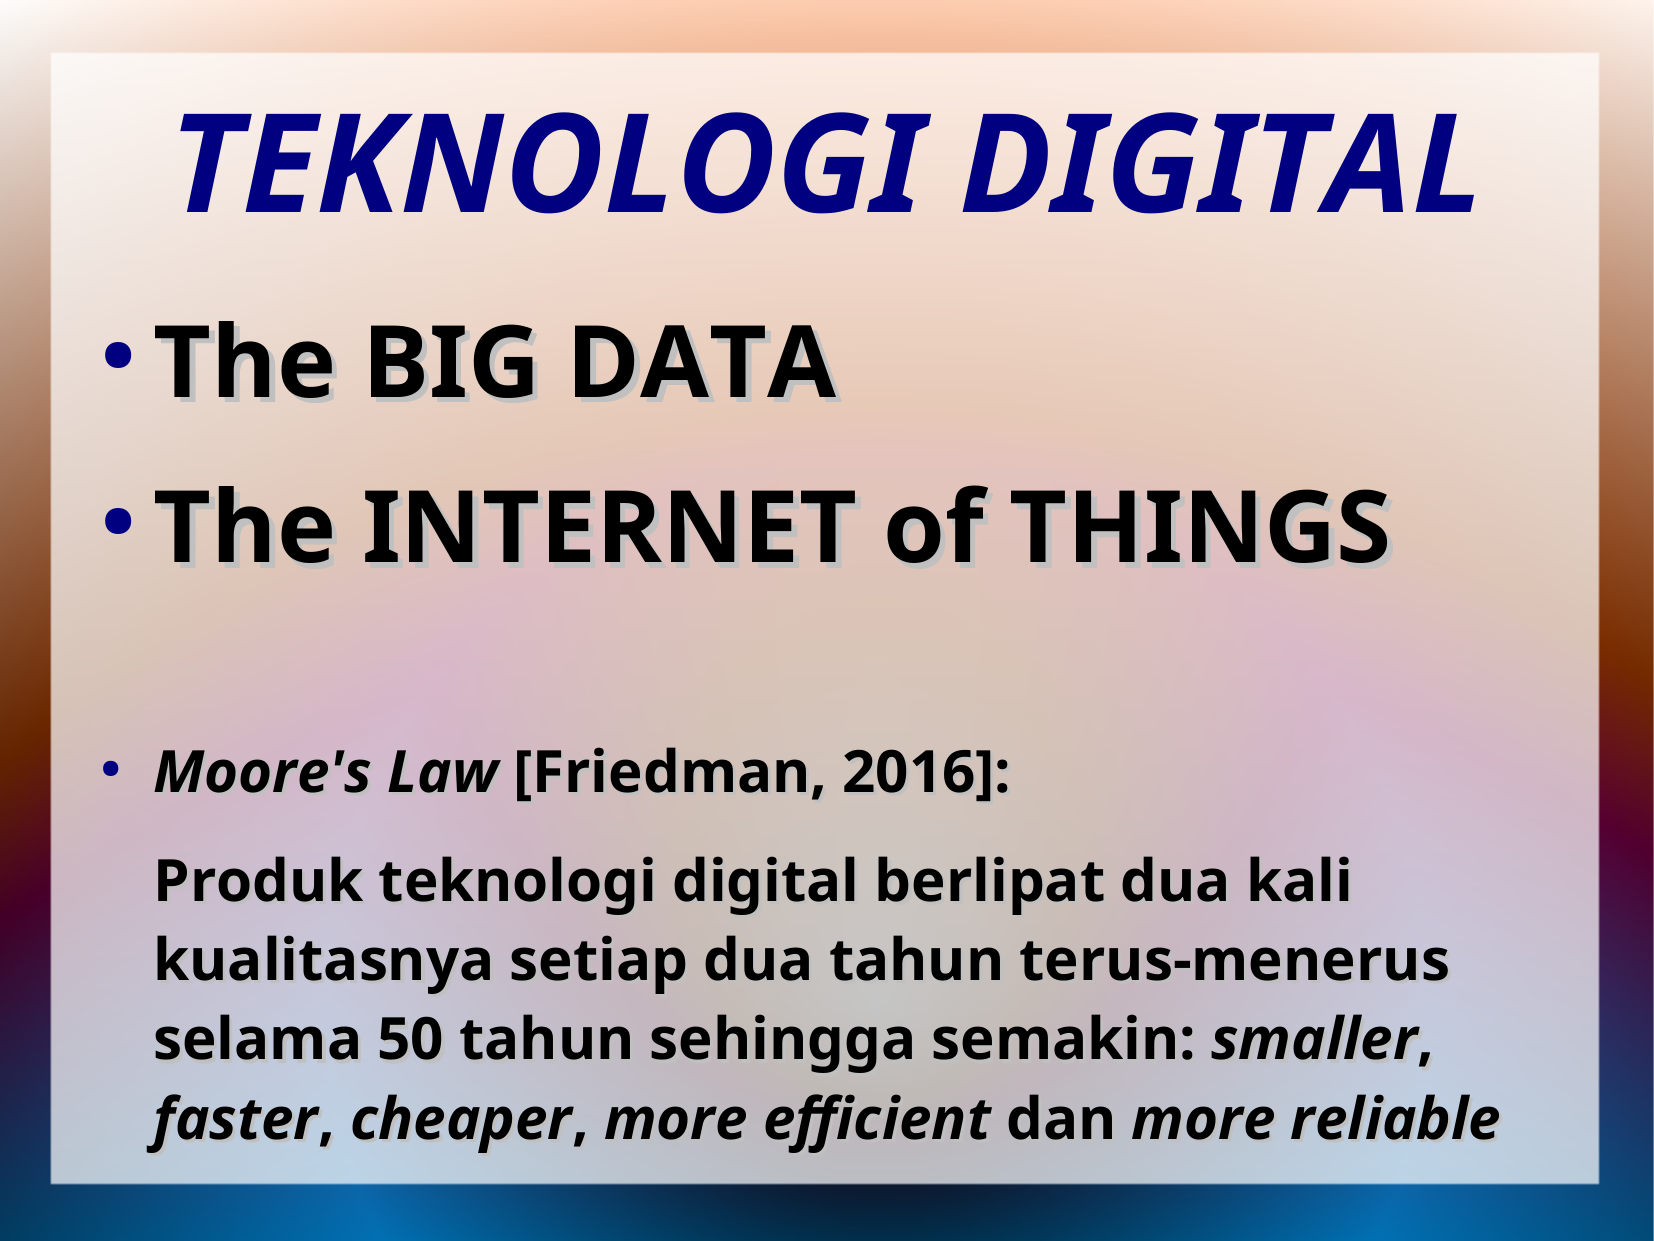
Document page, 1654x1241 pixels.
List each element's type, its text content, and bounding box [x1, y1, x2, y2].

picture [0, 0, 1654, 1241]
title TEKNOLOGI DIGITAL [82, 55, 1571, 263]
list The BIG DATA The INTERNET of THINGS Moore's Law [Friedman, 2016]: Produk teknologi digital berlipat dua kali kualitasnya setiap dua tahun terus-menerus selama 50 tahun sehingga semakin: smaller, faster, cheaper, more efficient dan more reliable [82, 290, 1571, 1025]
